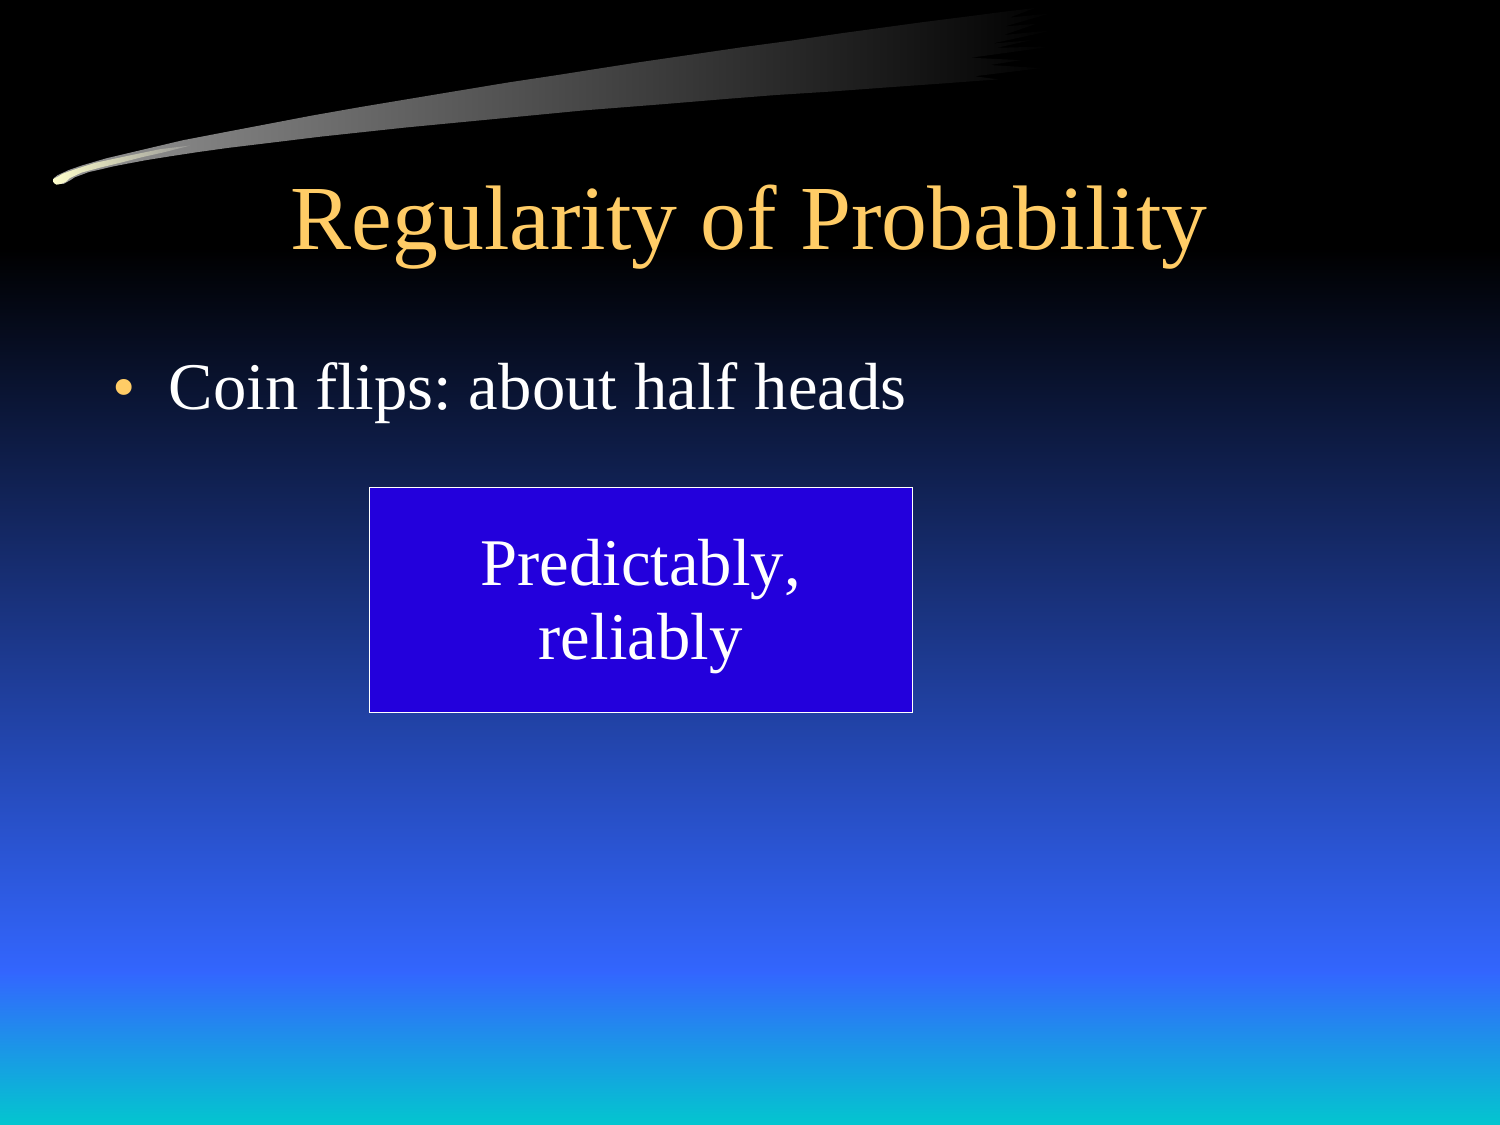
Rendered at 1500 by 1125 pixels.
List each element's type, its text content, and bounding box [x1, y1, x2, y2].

title Regularity of Probability [112, 124, 1388, 313]
text_box Predictably, reliably [369, 487, 913, 713]
list Coin flips: about half heads [112, 350, 1388, 526]
